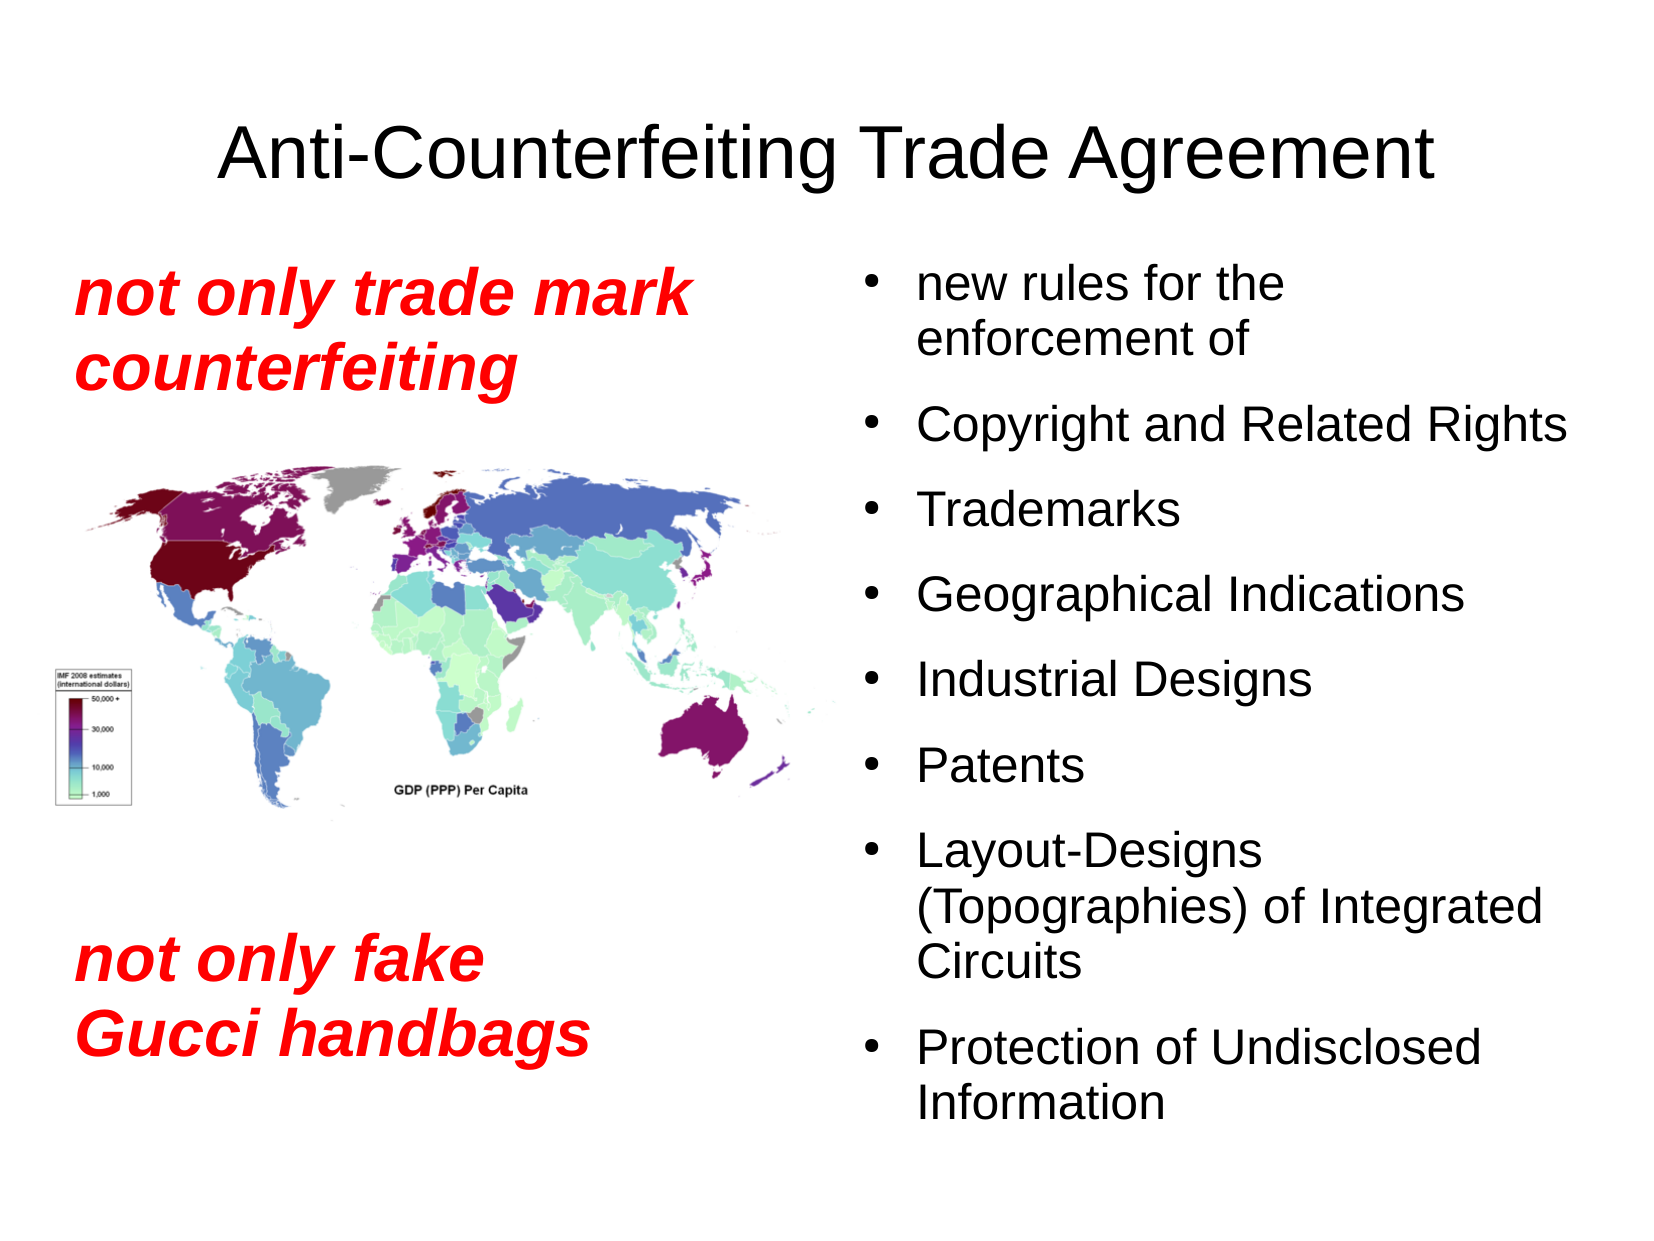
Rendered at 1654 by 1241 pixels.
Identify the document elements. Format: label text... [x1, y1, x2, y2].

text_box not only trade mark counterfeiting [60, 247, 707, 432]
list new rules for the enforcement of Copyright and Related Rights Trademarks Geographical Indications Industrial Designs Patents Layout-Designs (Topographies) of Integrated Circuits Protection of Undisclosed Information [845, 254, 1572, 1206]
text_box not only fake Gucci handbags [60, 913, 609, 1098]
title Anti-Counterfeiting Trade Agreement [82, 49, 1571, 257]
picture [30, 458, 837, 826]
